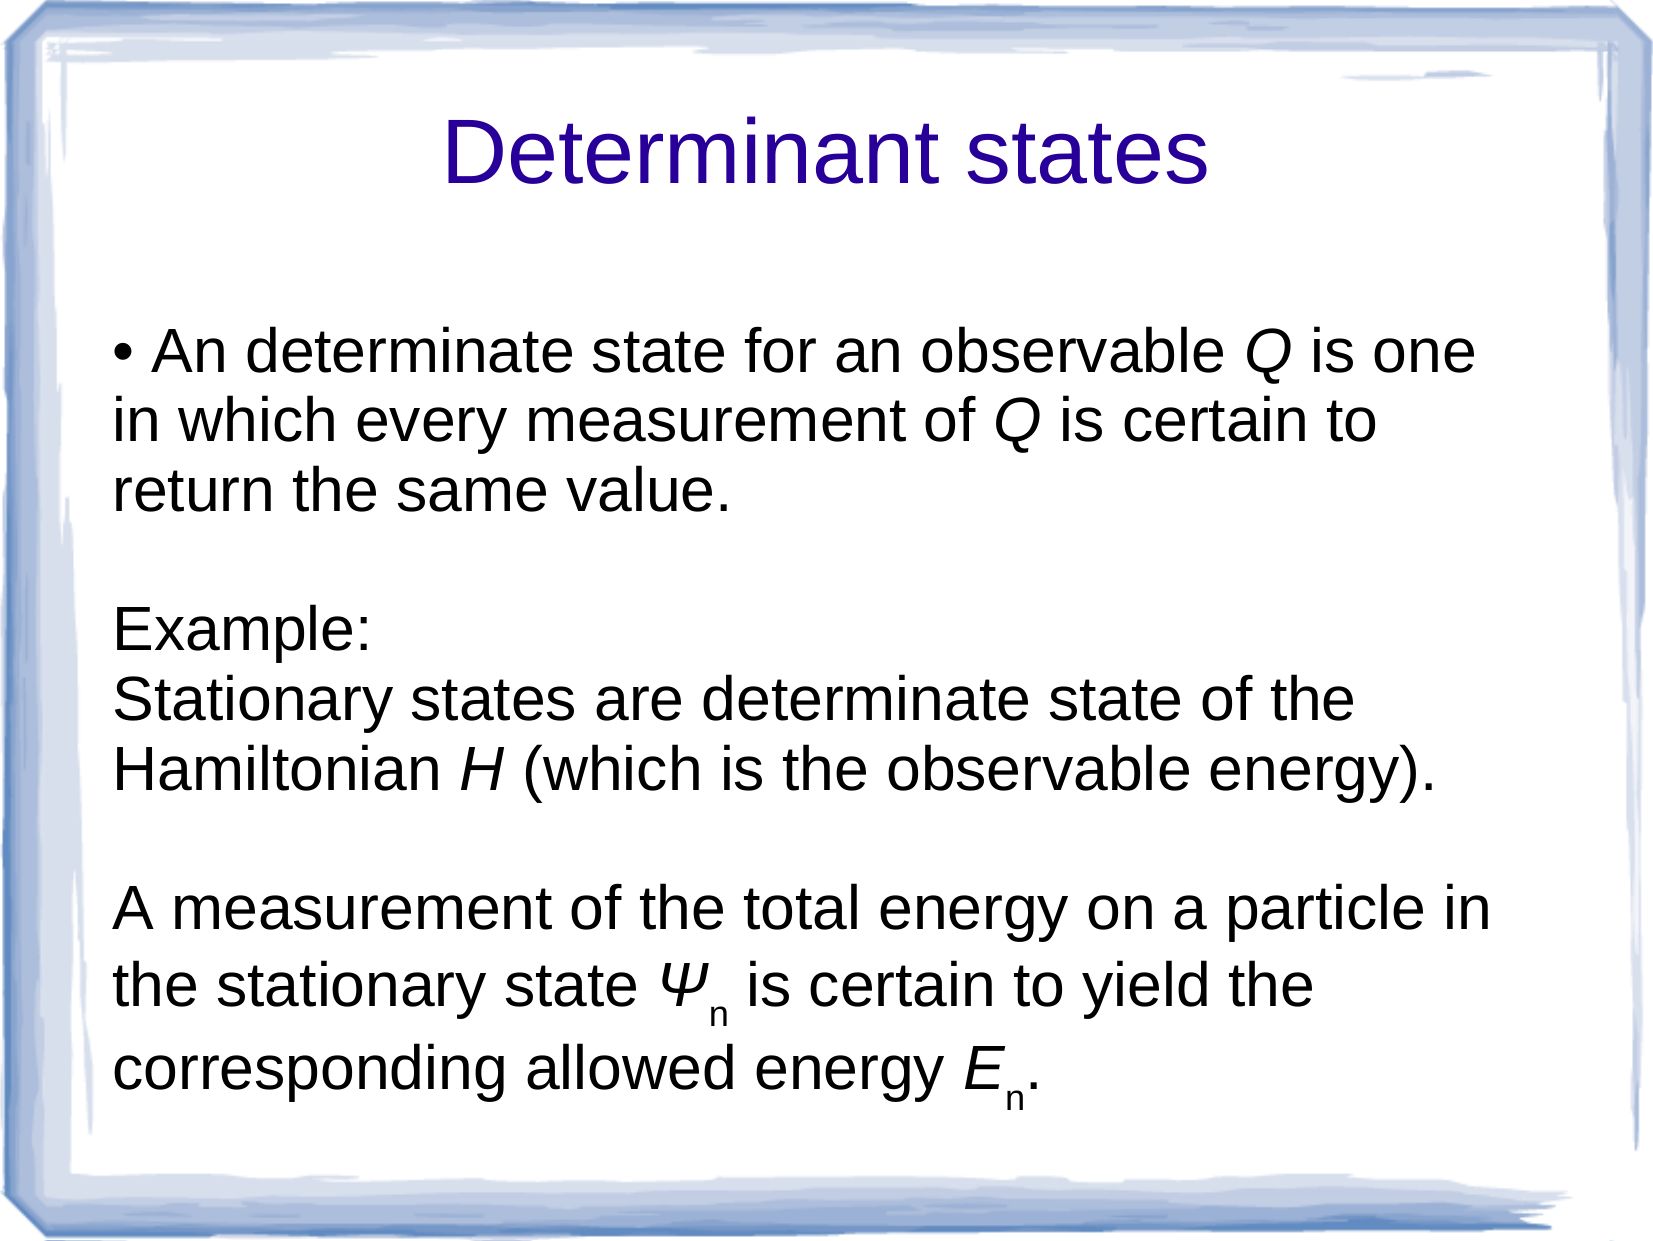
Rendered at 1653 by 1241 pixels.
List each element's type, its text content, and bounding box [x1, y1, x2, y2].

picture [0, 0, 1653, 1241]
title Determinant states [82, 49, 1570, 257]
text_box • An determinate state for an observable Q is one in which every measurement of Q is certain to return the same value. Example: Stationary states are determinate state of the Hamiltonian H (which is the observable energy). A measurement of the total energy on a particle in the stationary state Ψn is certain to yield the corresponding allowed energy En. [97, 309, 1516, 1130]
